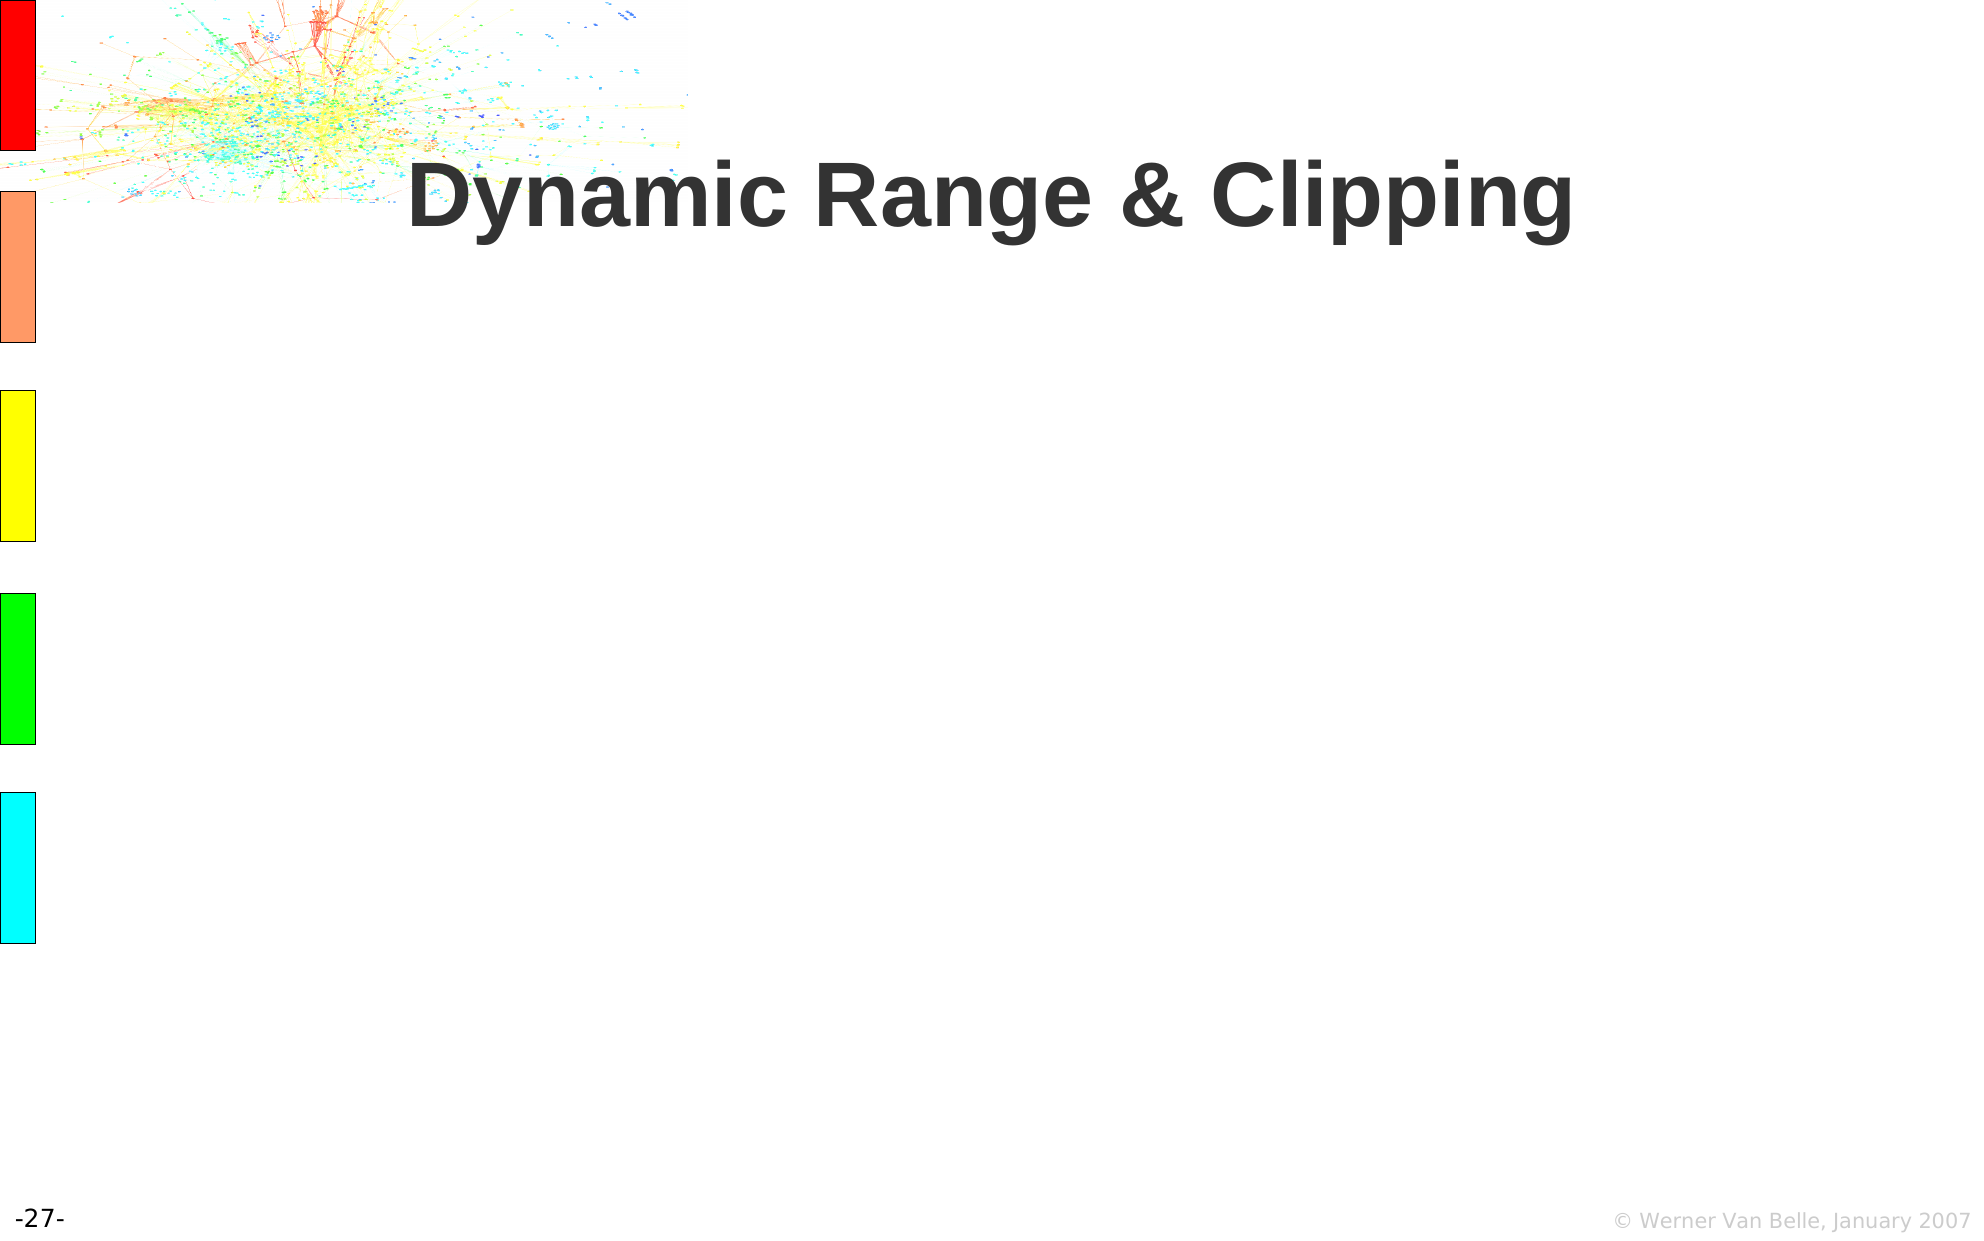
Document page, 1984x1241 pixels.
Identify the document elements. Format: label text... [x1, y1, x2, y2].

title Dynamic Range & Clipping [145, 91, 1840, 299]
title Gene Expression [0, 0, 688, 203]
